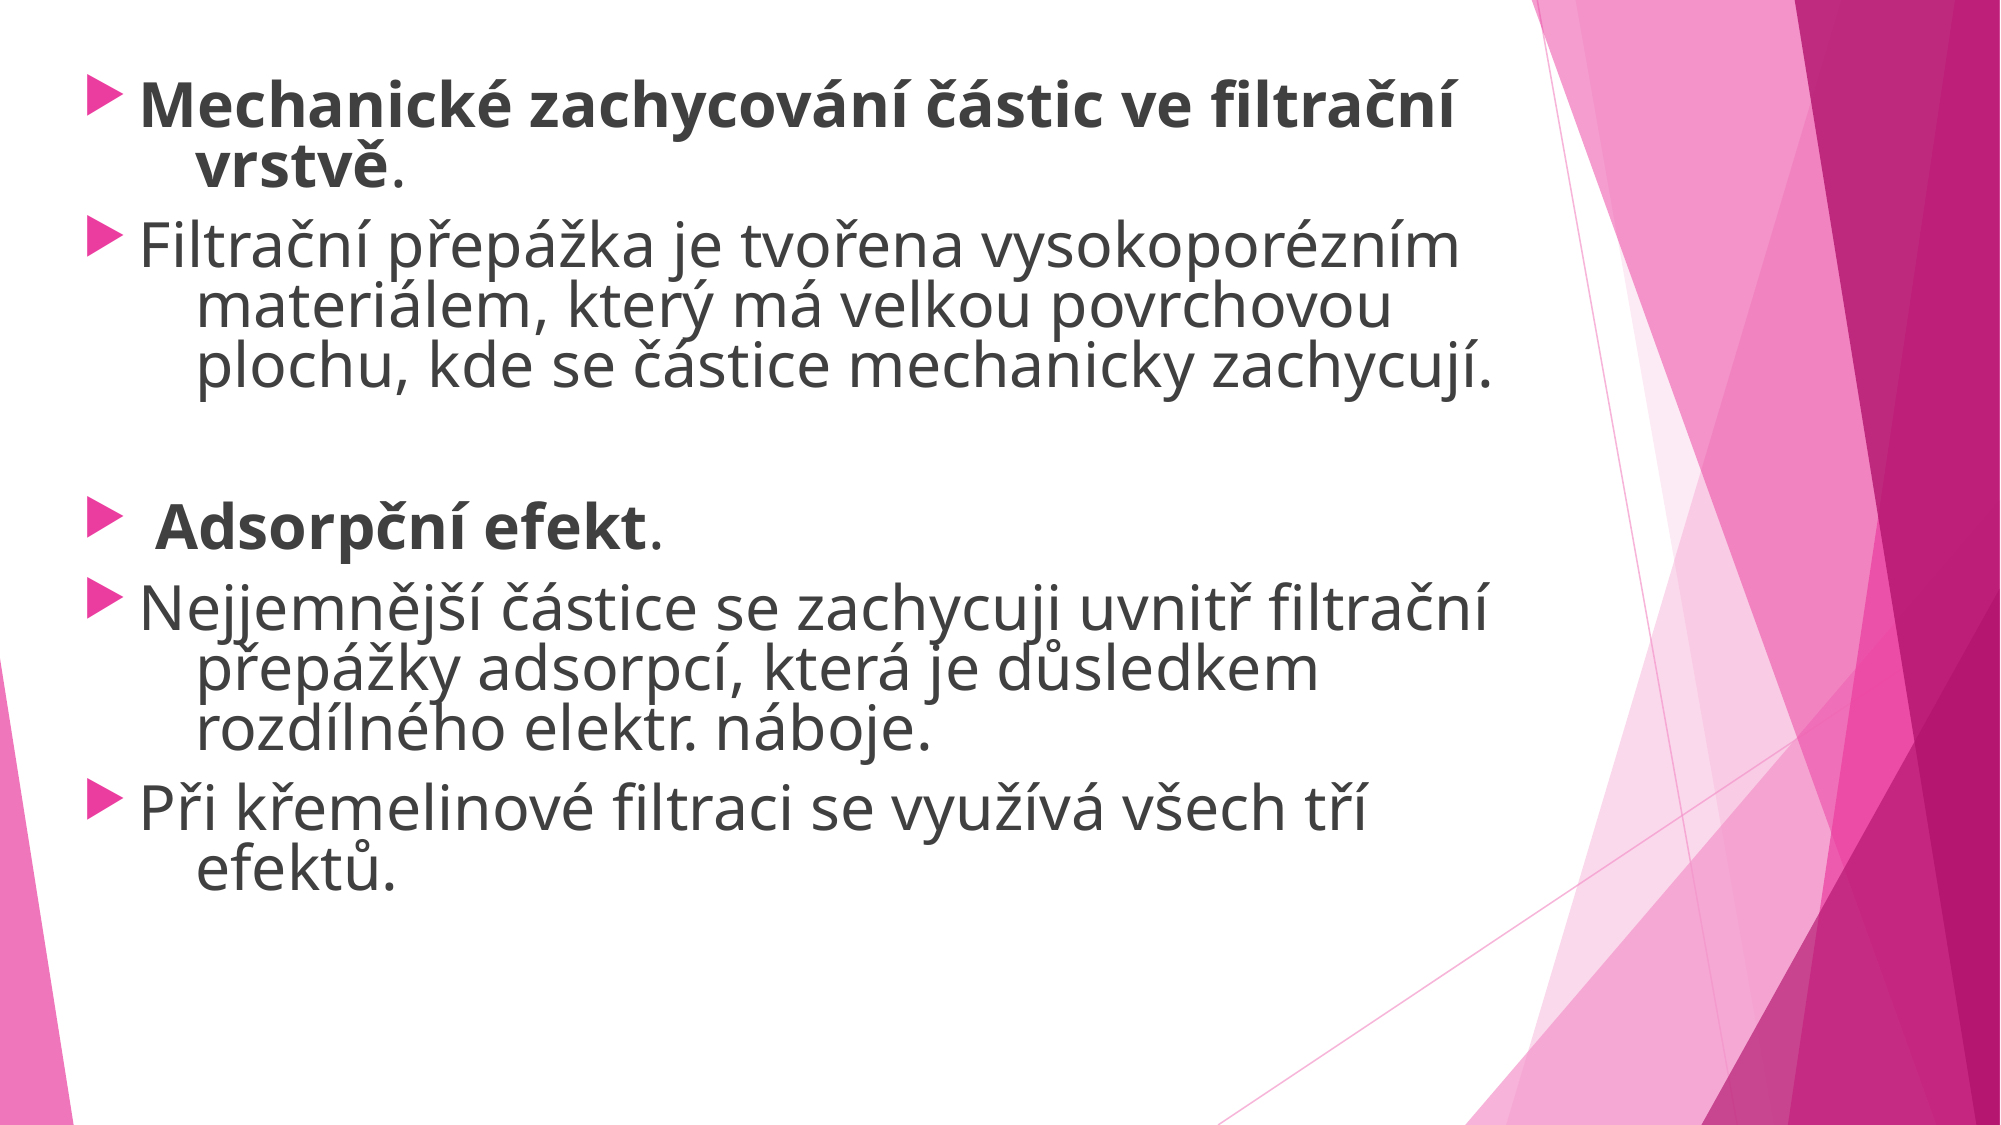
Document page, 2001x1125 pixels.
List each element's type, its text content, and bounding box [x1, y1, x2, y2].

list Mechanické zachycování částic ve filtrační vrstvě. Filtrační přepážka je tvořena vysokoporézním materiálem, který má velkou povrchovou plochu, kde se částice mechanicky zachycují. Adsorpční efekt. Nejjemnější částice se zachycuji uvnitř filtrační přepážky adsorpcí, která je důsledkem rozdílného elektr. náboje. Při křemelinové filtraci se využívá všech tří efektů. [67, 71, 1522, 992]
